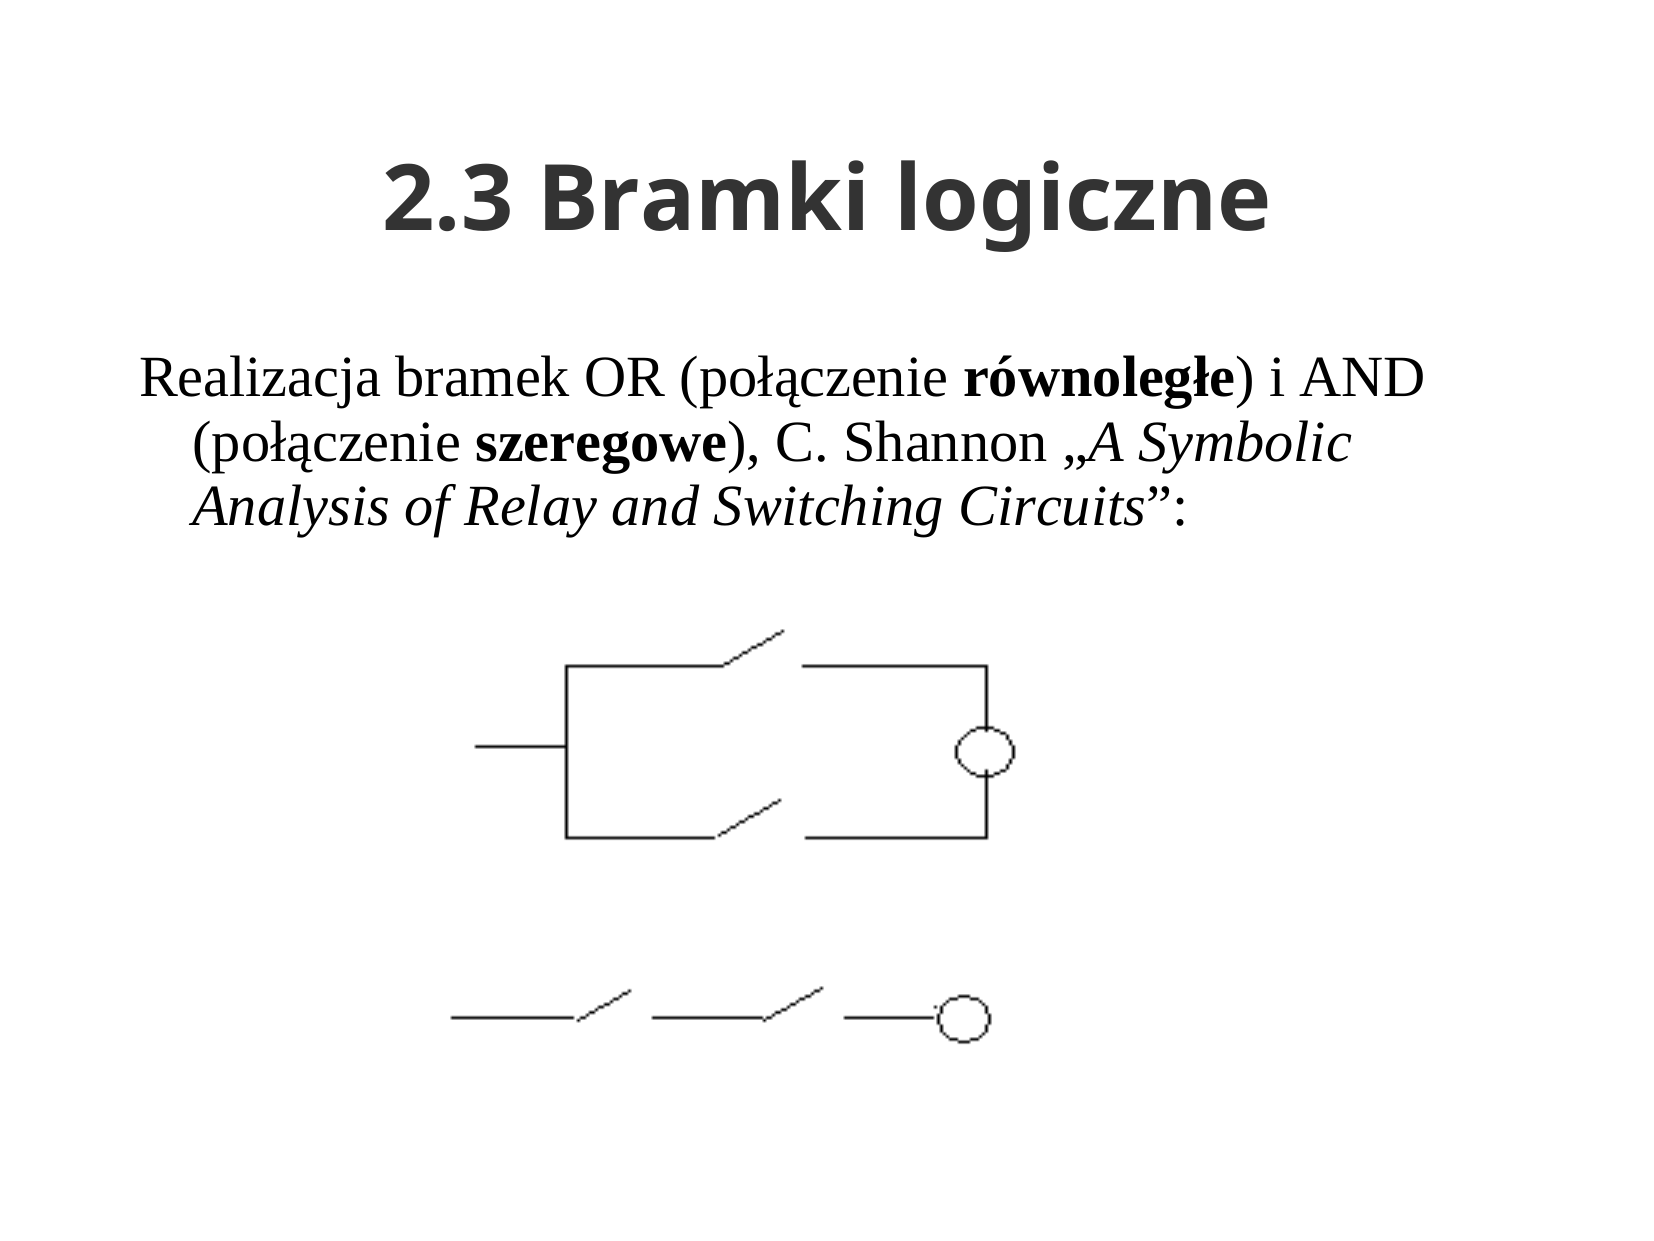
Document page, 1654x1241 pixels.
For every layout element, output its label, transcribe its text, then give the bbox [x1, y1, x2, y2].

title 2.3 Bramki logiczne [121, 91, 1534, 299]
list Realizacja bramek OR (połączenie równoległe) i AND (połączenie szeregowe), C. Shannon „A Symbolic Analysis of Relay and Switching Circuits”: [121, 344, 1534, 1127]
picture [383, 569, 1112, 1123]
